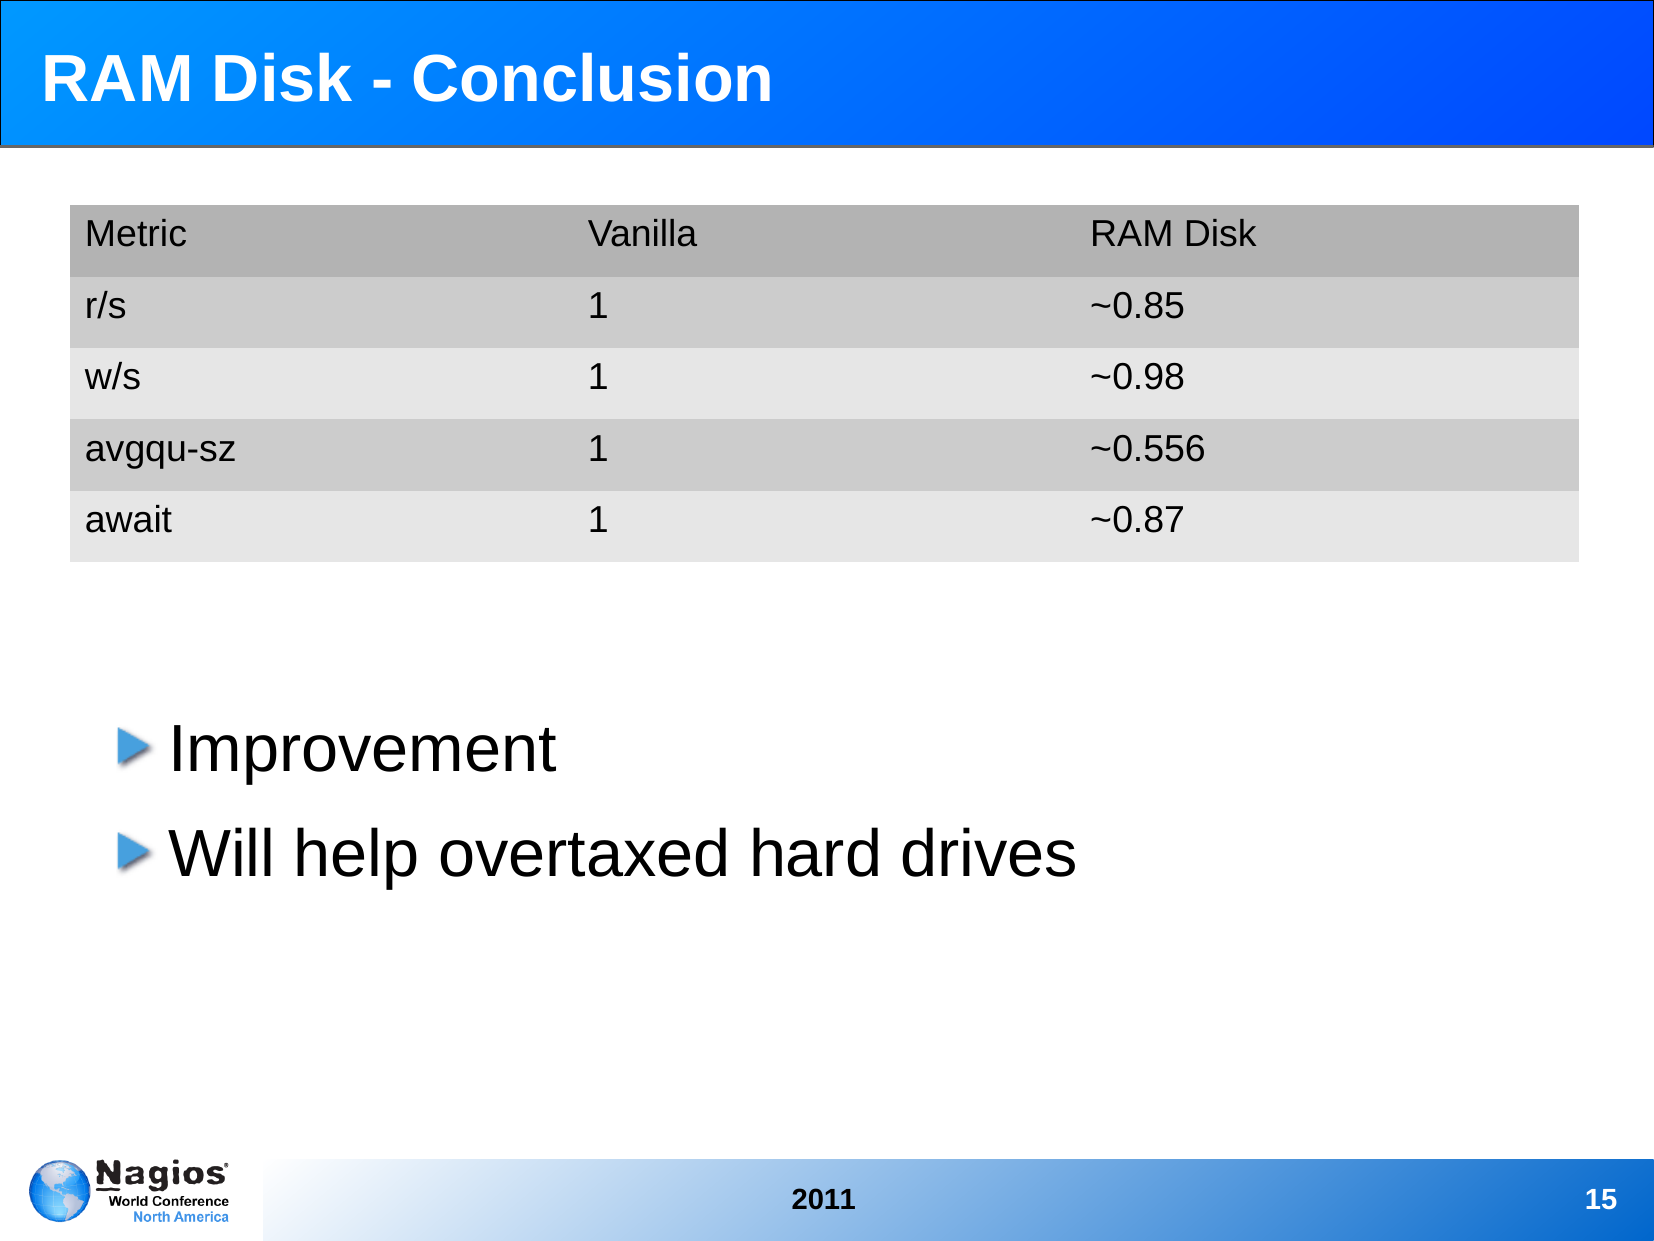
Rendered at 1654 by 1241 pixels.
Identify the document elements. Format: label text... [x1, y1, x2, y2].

table_cell ~0.98 [1075, 348, 1579, 419]
table_header Metric [70, 205, 573, 277]
table_cell 1 [573, 348, 1075, 419]
table_cell avgqu-sz [70, 419, 573, 491]
table_cell 1 [573, 491, 1075, 562]
table_cell 1 [573, 419, 1075, 491]
title RAM Disk - Conclusion [41, 29, 1248, 127]
table_cell await [70, 491, 573, 562]
picture [29, 1159, 229, 1235]
table_cell w/s [70, 348, 573, 419]
table_header Vanilla [573, 205, 1075, 277]
table_cell ~0.85 [1075, 277, 1579, 348]
table_cell ~0.556 [1075, 419, 1579, 491]
table_header RAM Disk [1075, 205, 1579, 277]
table_cell r/s [70, 277, 573, 348]
list Improvement Will help overtaxed hard drives [97, 711, 1550, 1092]
table_cell ~0.87 [1075, 491, 1579, 562]
table_cell 1 [573, 277, 1075, 348]
